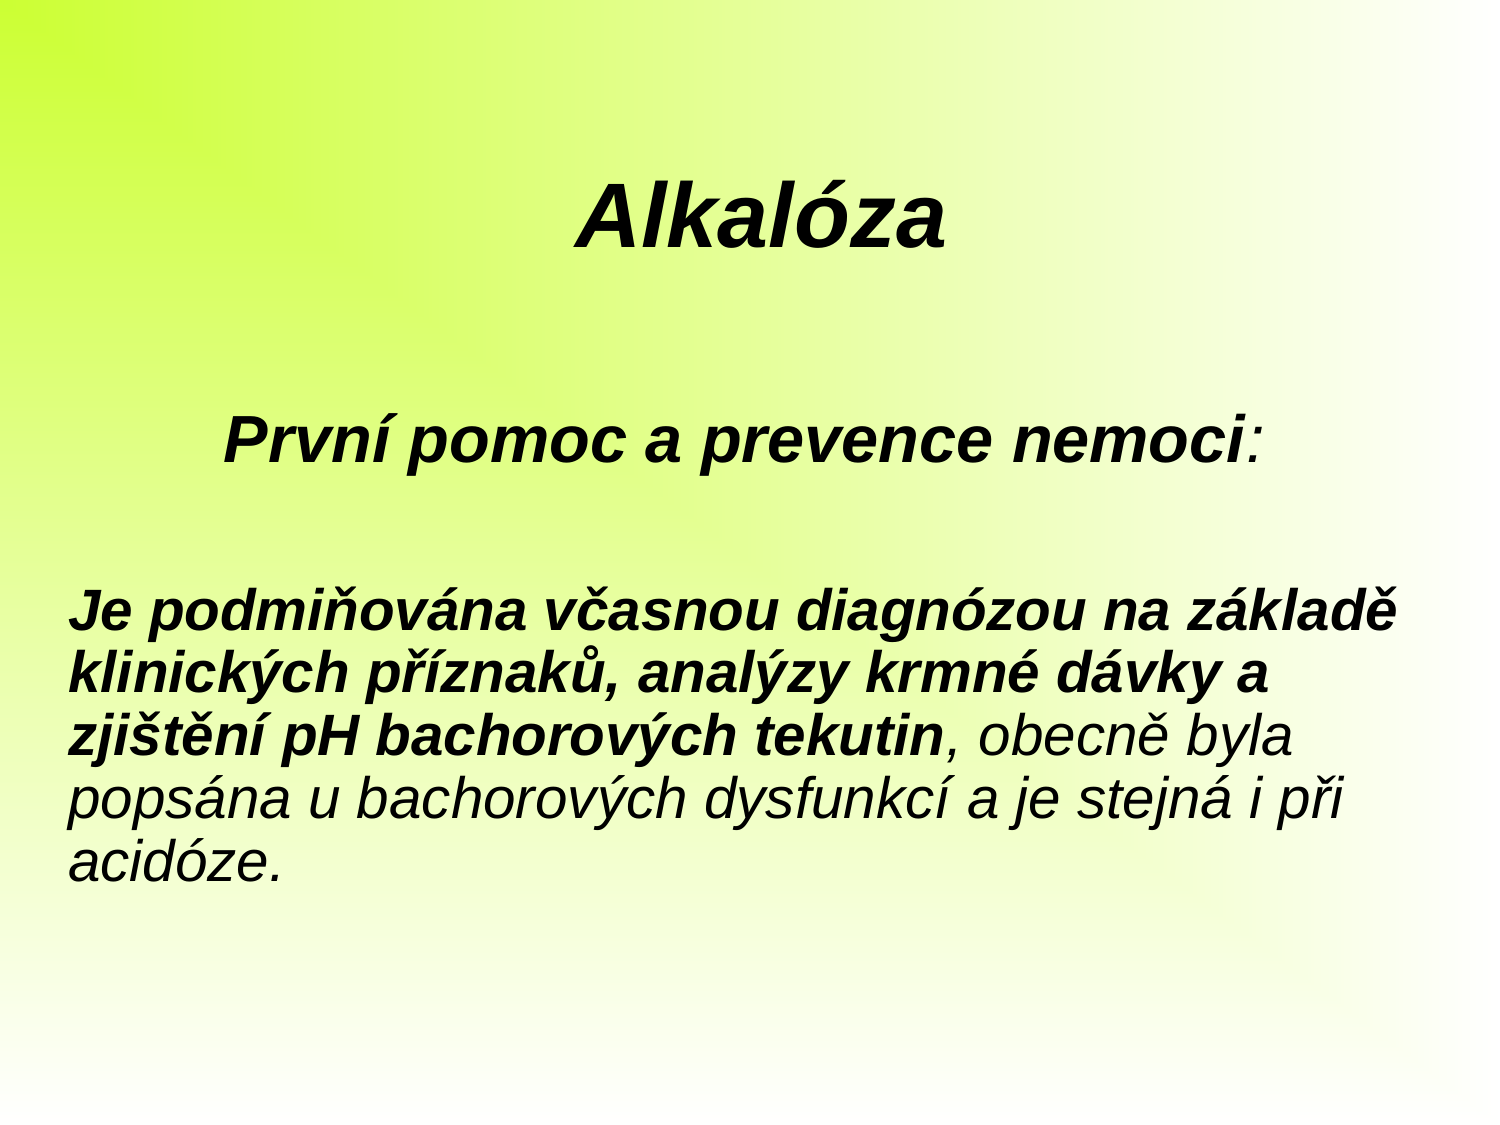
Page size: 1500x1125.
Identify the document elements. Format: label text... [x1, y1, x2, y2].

title Alkalóza [123, 90, 1399, 332]
text_box První pomoc a prevence nemoci: Je podmiňována včasnou diagnózou na základě klinických příznaků, analýzy krmné dávky a zjištění pH bachorových tekutin, obecně byla popsána u bachorových dysfunkcí a je stejná i při acidóze. [53, 397, 1436, 929]
picture [0, 0, 1500, 1125]
